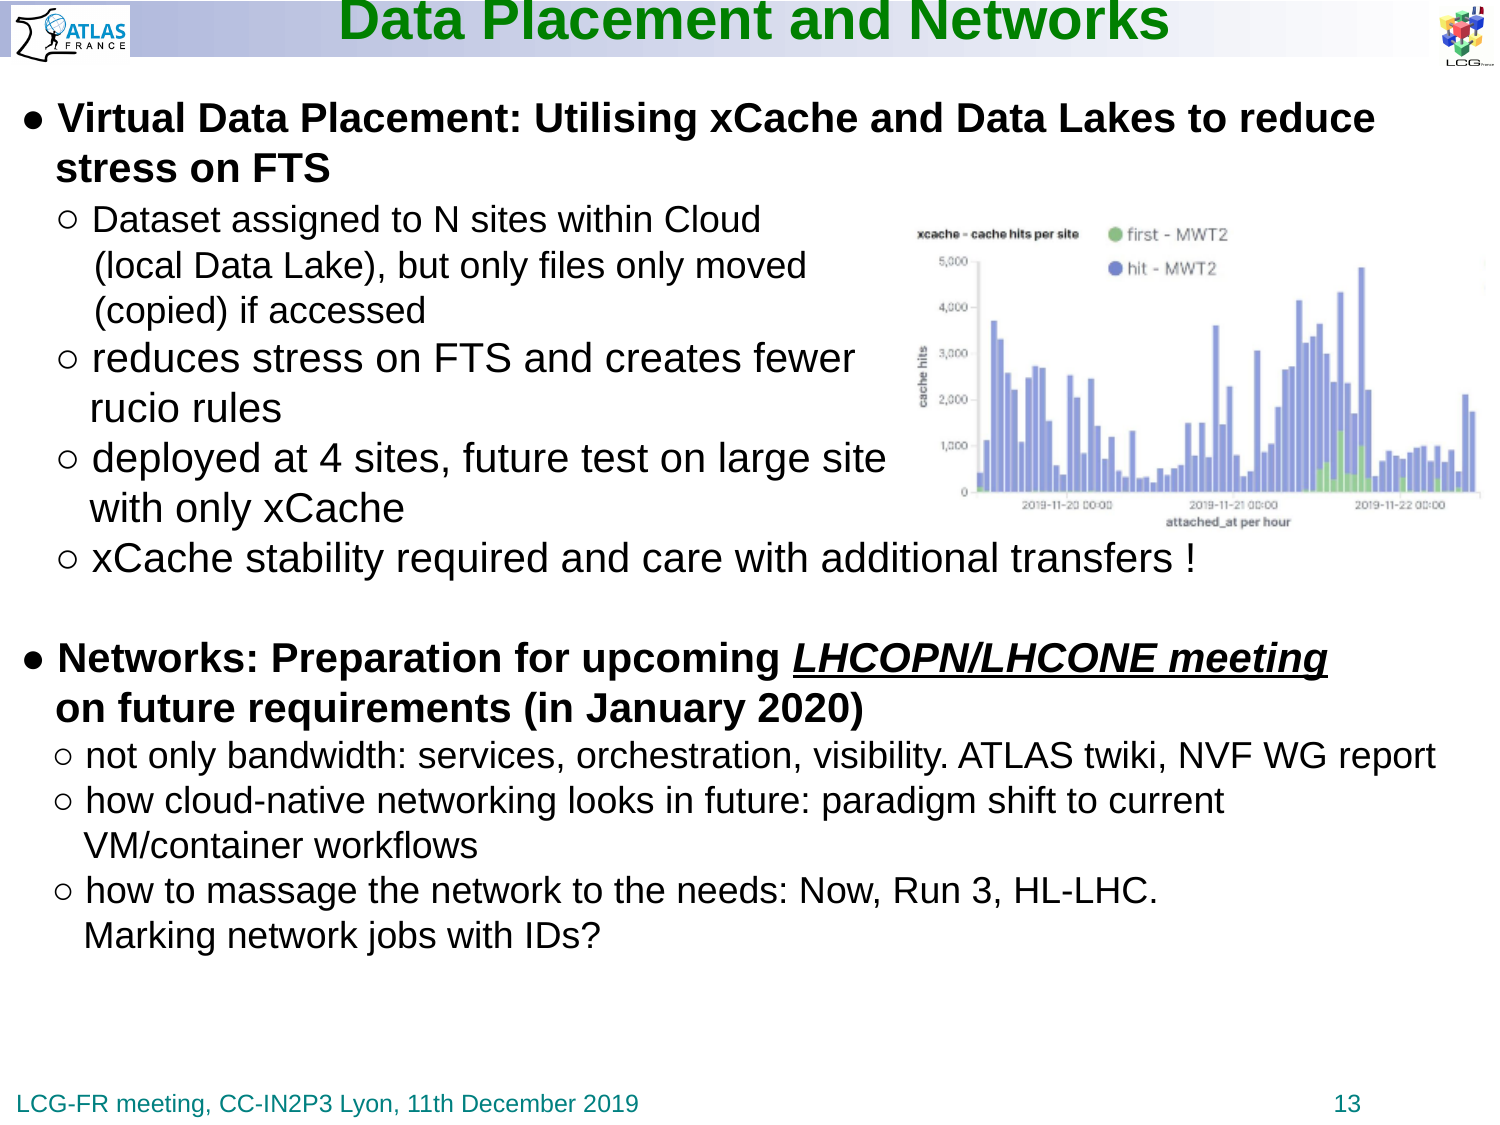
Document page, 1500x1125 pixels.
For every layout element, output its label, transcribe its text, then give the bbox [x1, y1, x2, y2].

text_box Data Placement and Networks [7, 0, 1500, 83]
text_box ● Virtual Data Placement: Utilising xCache and Data Lakes to reduce stress on FTS ○ Dataset assigned to N sites within Cloud (local Data Lake), but only files only moved (copied) if accessed ○ reduces stress on FTS and creates fewer rucio rules ○ deployed at 4 sites, future test on large site with only xCache ○ xCache stability required and care with additional transfers ! ● Networks: Preparation for upcoming LHCOPN/LHCONE meeting on future requirements (in January 2020) ○ not only bandwidth: services, orchestration, visibility. ATLAS twiki, NVF WG report ○ how cloud-native networking looks in future: paradigm shift to current VM/container workflows ○ how to massage the network to the needs: Now, Run 3, HL-LHC. Marking network jobs with IDs? [5, 83, 1500, 1037]
